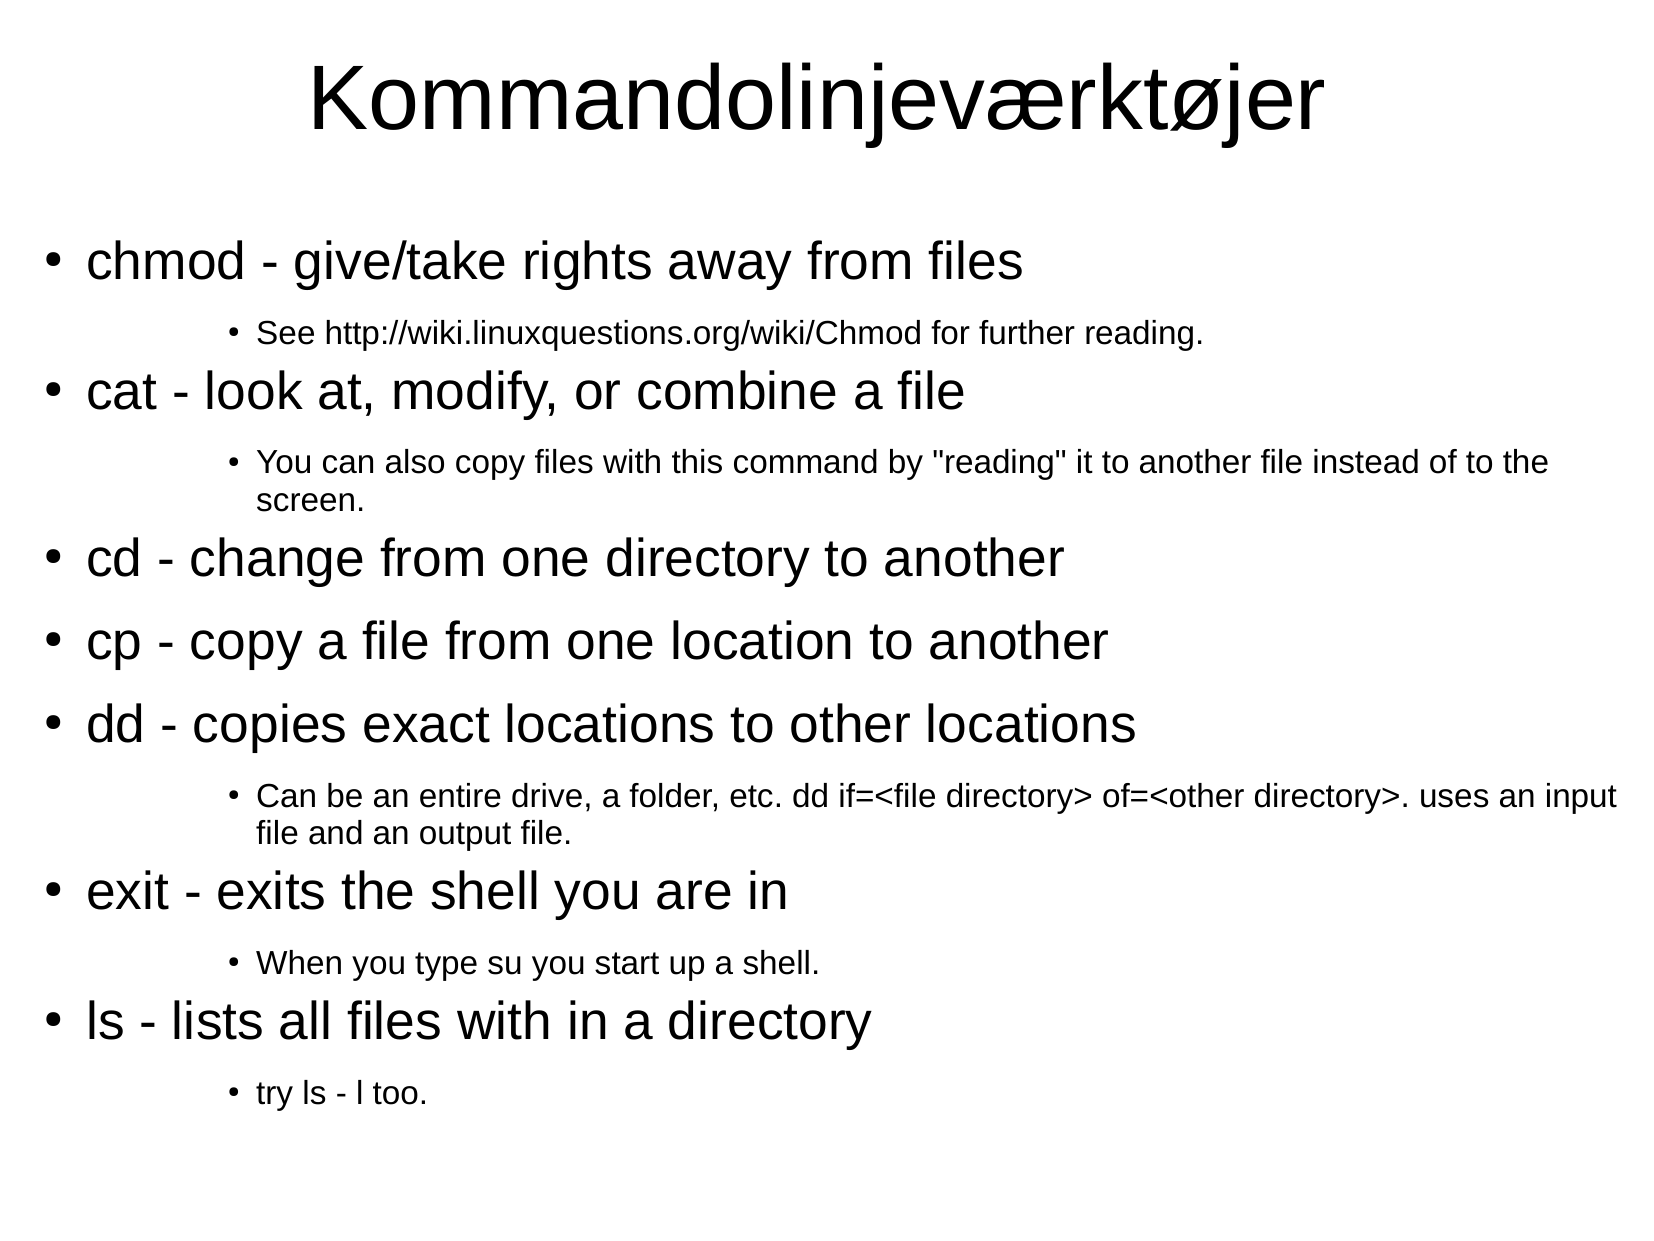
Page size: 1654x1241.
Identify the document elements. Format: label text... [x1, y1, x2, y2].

title Kommandolinjeværktøjer [52, 0, 1584, 226]
list chmod - give/take rights away from files See http://wiki.linuxquestions.org/wiki/Chmod for further reading. cat - look at, modify, or combine a file You can also copy files with this command by "reading" it to another file instead of to the screen. cd - change from one directory to another cp - copy a file from one location to another dd - copies exact locations to other locations Can be an entire drive, a folder, etc. dd if=<file directory> of=<other directory>. uses an input file and an output file. exit - exits the shell you are in When you type su you start up a shell. ls - lists all files with in a directory try ls - l too. [29, 230, 1625, 1123]
